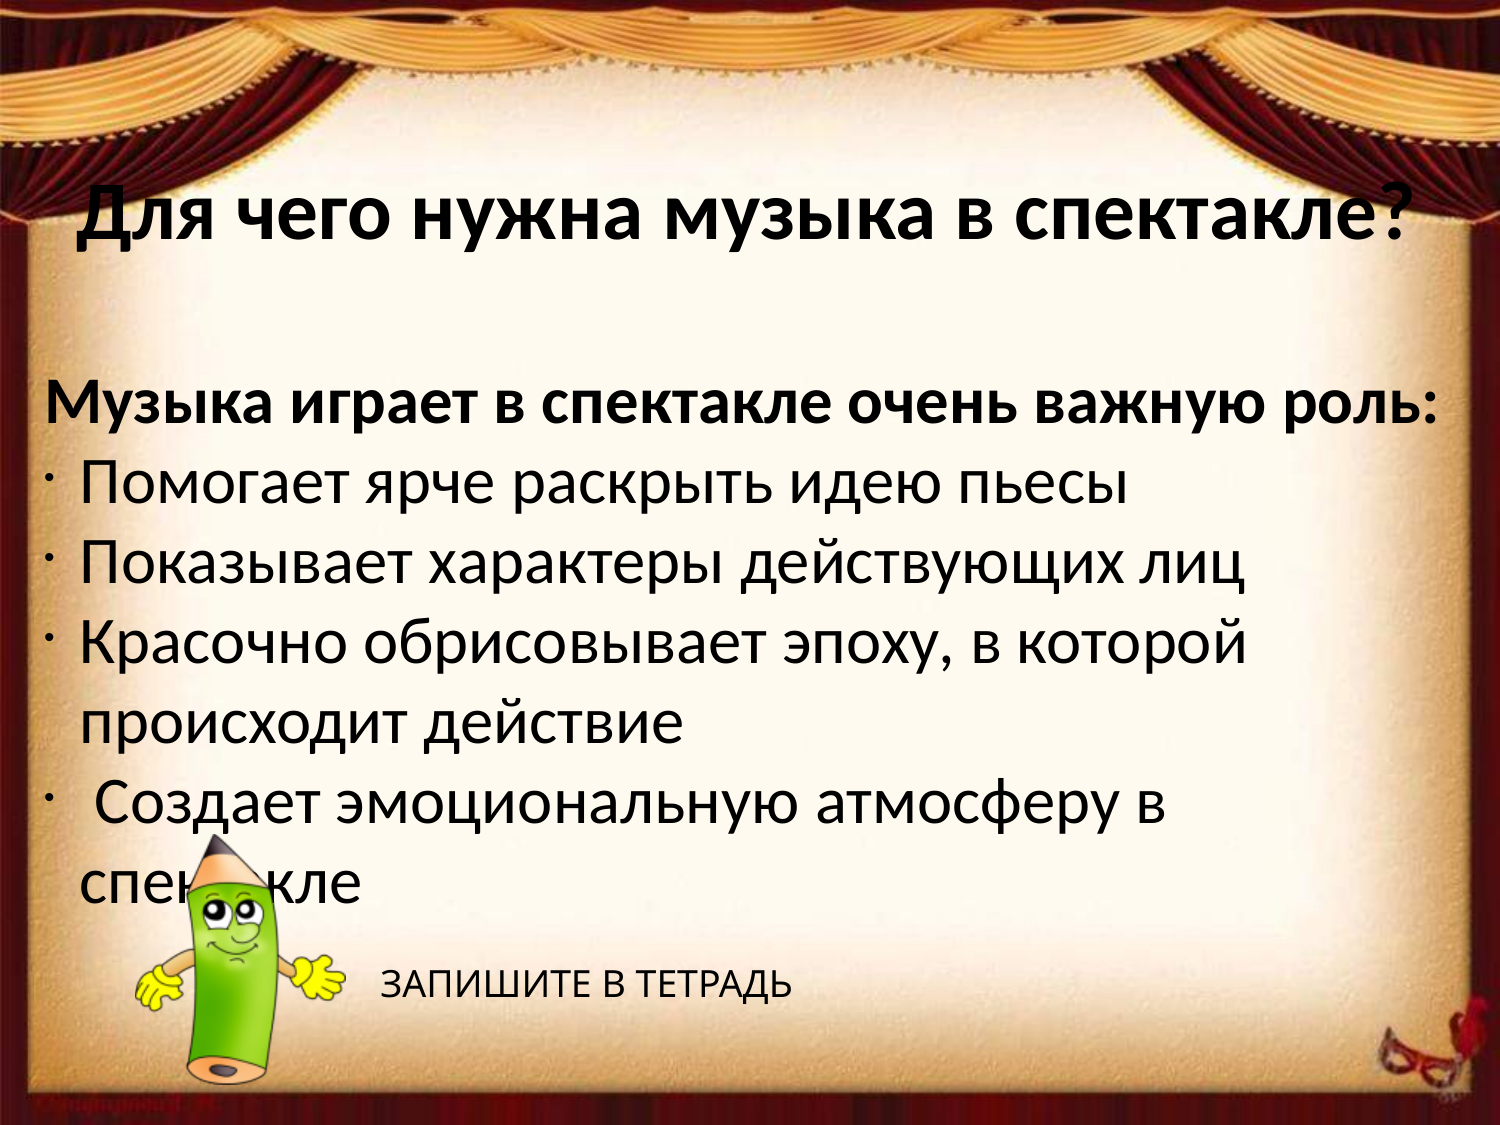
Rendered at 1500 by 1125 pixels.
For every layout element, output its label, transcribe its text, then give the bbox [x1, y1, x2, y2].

title Для чего нужна музыка в спектакле? [41, 149, 1471, 337]
text_box Музыка играет в спектакле очень важную роль: Помогает ярче раскрыть идею пьесы Показывает характеры действующих лиц Красочно обрисовывает эпоху, в которой происходит действие Создает эмоциональную атмосферу в спектакле [29, 349, 1471, 925]
picture [0, 0, 1500, 1125]
text_box ЗАПИШИТЕ В ТЕТРАДЬ [365, 952, 808, 1013]
